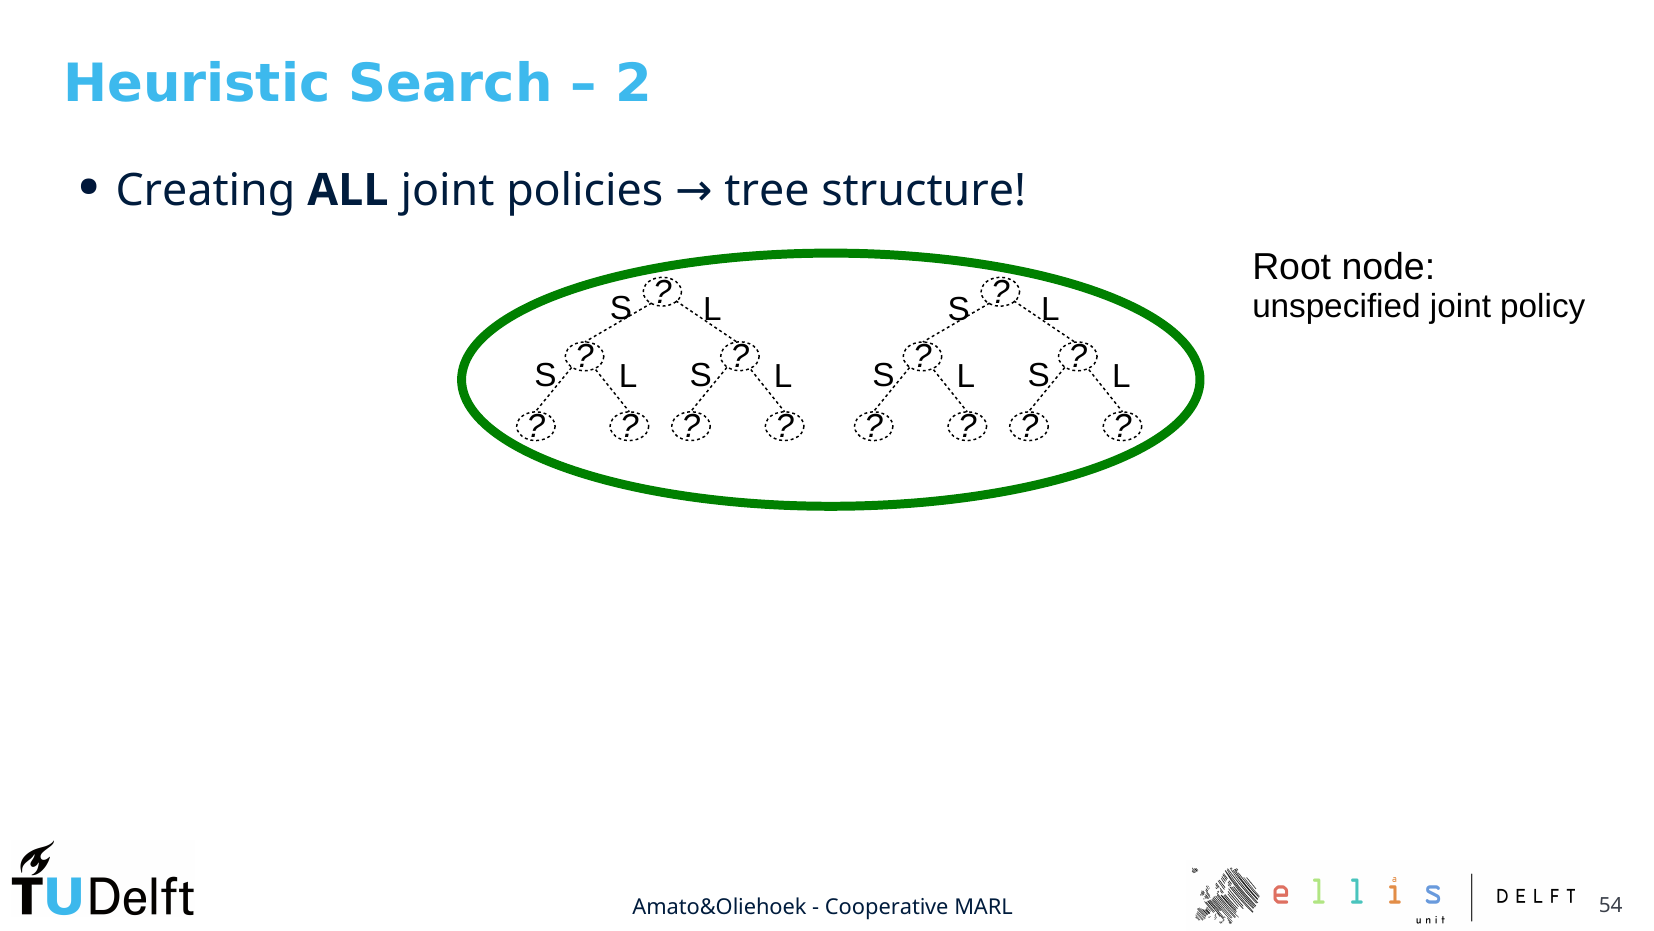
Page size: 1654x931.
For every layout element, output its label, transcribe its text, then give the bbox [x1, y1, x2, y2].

text_box L [608, 345, 634, 407]
text_box ? [1058, 341, 1098, 371]
text_box ? [1103, 411, 1142, 441]
text_box ? [671, 411, 711, 441]
text_box S [1014, 344, 1043, 406]
picture [1186, 860, 1580, 931]
text_box S [596, 280, 625, 339]
text_box ? [565, 341, 604, 371]
text_box Root node: unspecified joint policy [1237, 238, 1613, 333]
text_box S [934, 277, 963, 339]
text_box ? [854, 411, 893, 441]
text_box L [945, 345, 972, 407]
text_box ? [981, 277, 1020, 307]
text_box L [1030, 278, 1056, 340]
text_box ? [516, 411, 556, 441]
text_box ? [643, 277, 682, 307]
picture [11, 840, 195, 917]
text_box ? [903, 341, 942, 371]
text_box ? [765, 411, 804, 441]
text_box L [763, 345, 789, 407]
text_box S [676, 344, 705, 406]
title Heuristic Search – 2 [63, 12, 1571, 112]
text_box L [692, 278, 718, 340]
list Creating ALL joint policies → tree structure! [63, 161, 1571, 776]
text_box ? [948, 411, 987, 441]
text_box ? [1009, 411, 1049, 441]
text_box ? [720, 341, 760, 371]
text_box S [858, 344, 888, 406]
text_box S [521, 344, 550, 406]
text_box ? [610, 411, 649, 441]
text_box L [1101, 345, 1127, 407]
